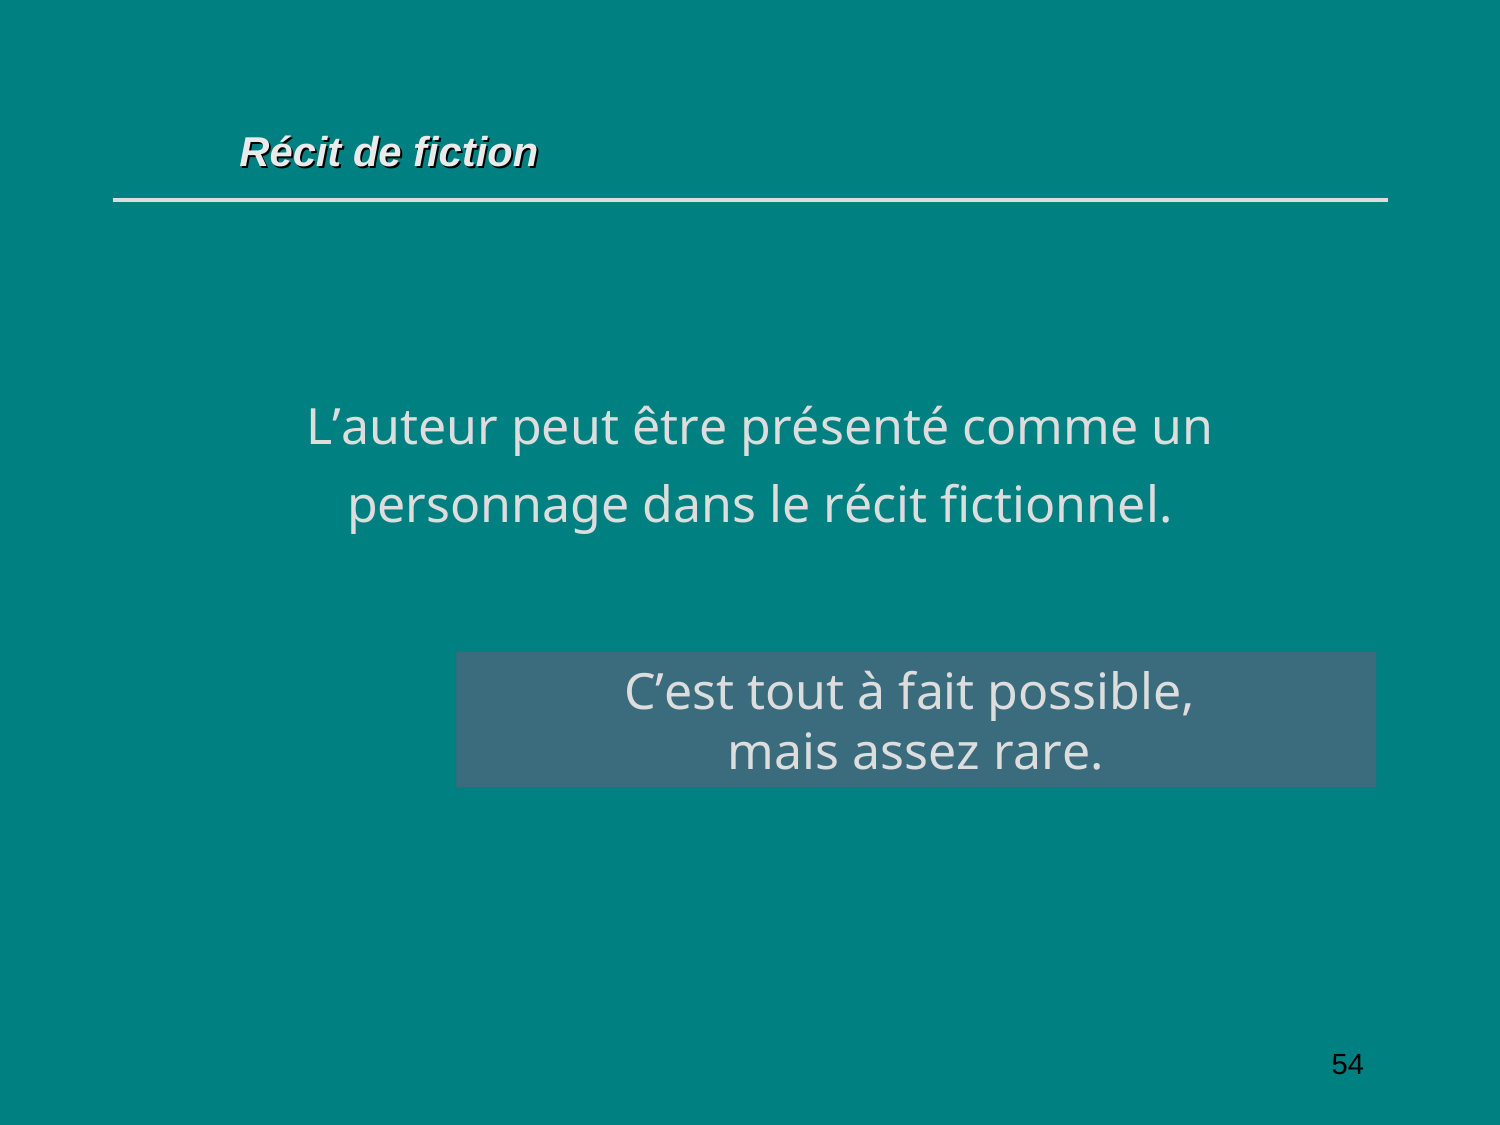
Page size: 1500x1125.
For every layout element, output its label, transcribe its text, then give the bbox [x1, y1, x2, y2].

text_box L’auteur peut être présenté comme un personnage dans le récit fictionnel. Vrai / faux ? [182, 368, 1338, 723]
text_box Récit de fiction [224, 116, 554, 183]
text_box C’est tout à fait possible, mais assez rare. [456, 652, 1377, 788]
